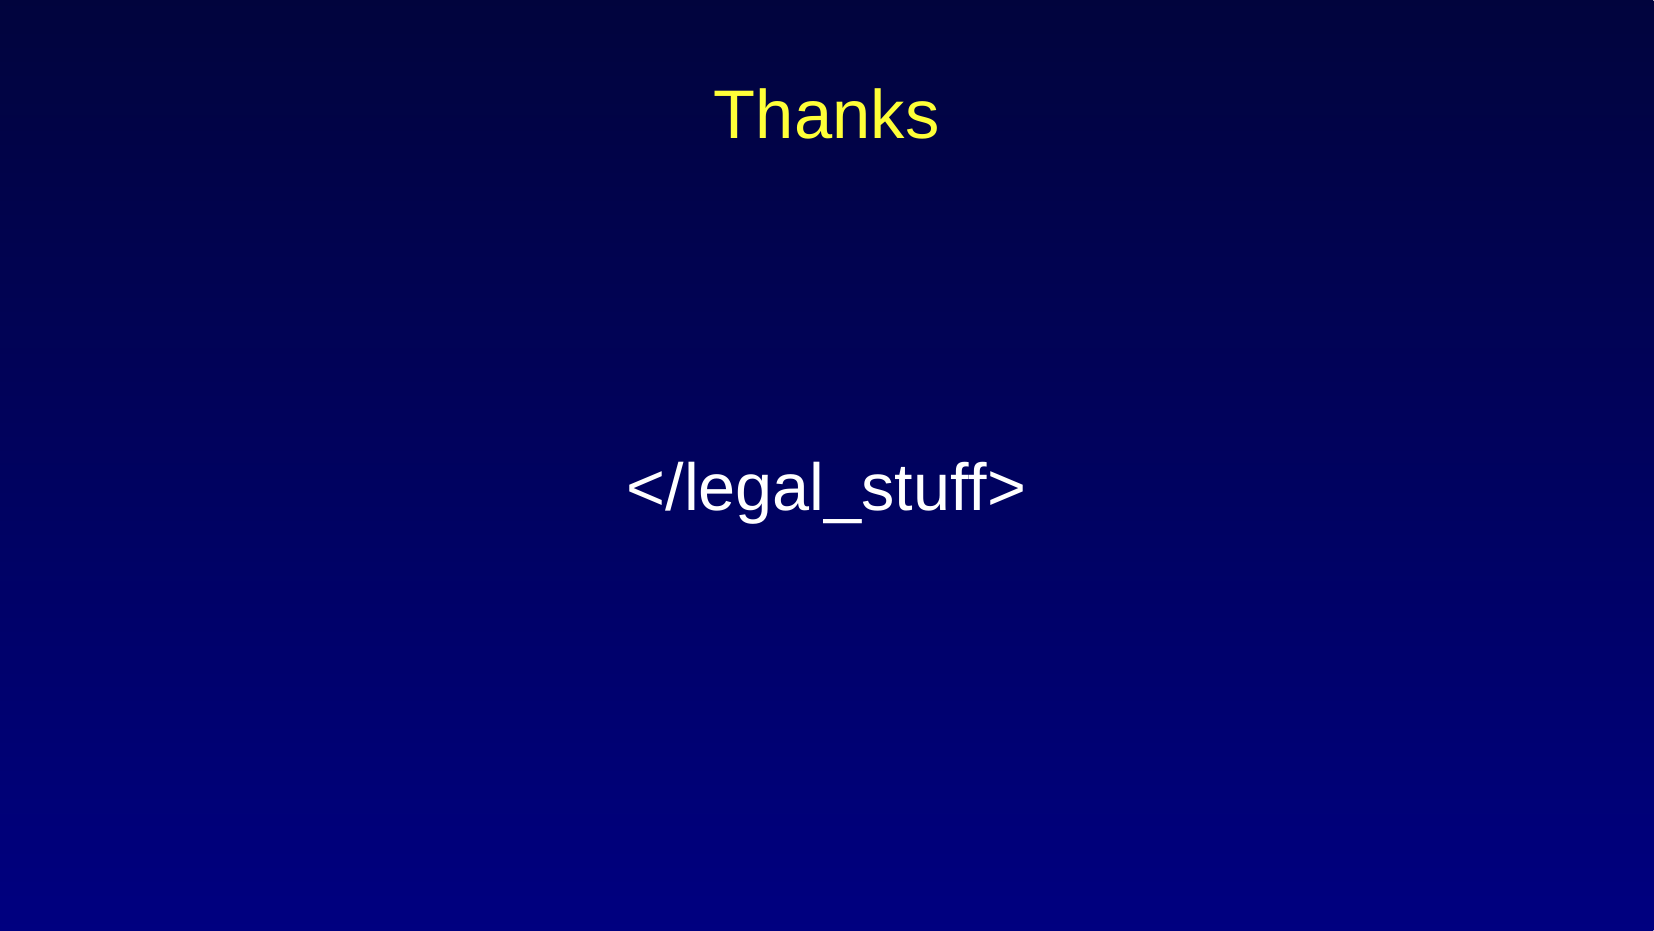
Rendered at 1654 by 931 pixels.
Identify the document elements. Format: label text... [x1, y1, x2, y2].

title Thanks [82, 37, 1571, 193]
subtitle </legal_stuff> [82, 217, 1571, 758]
